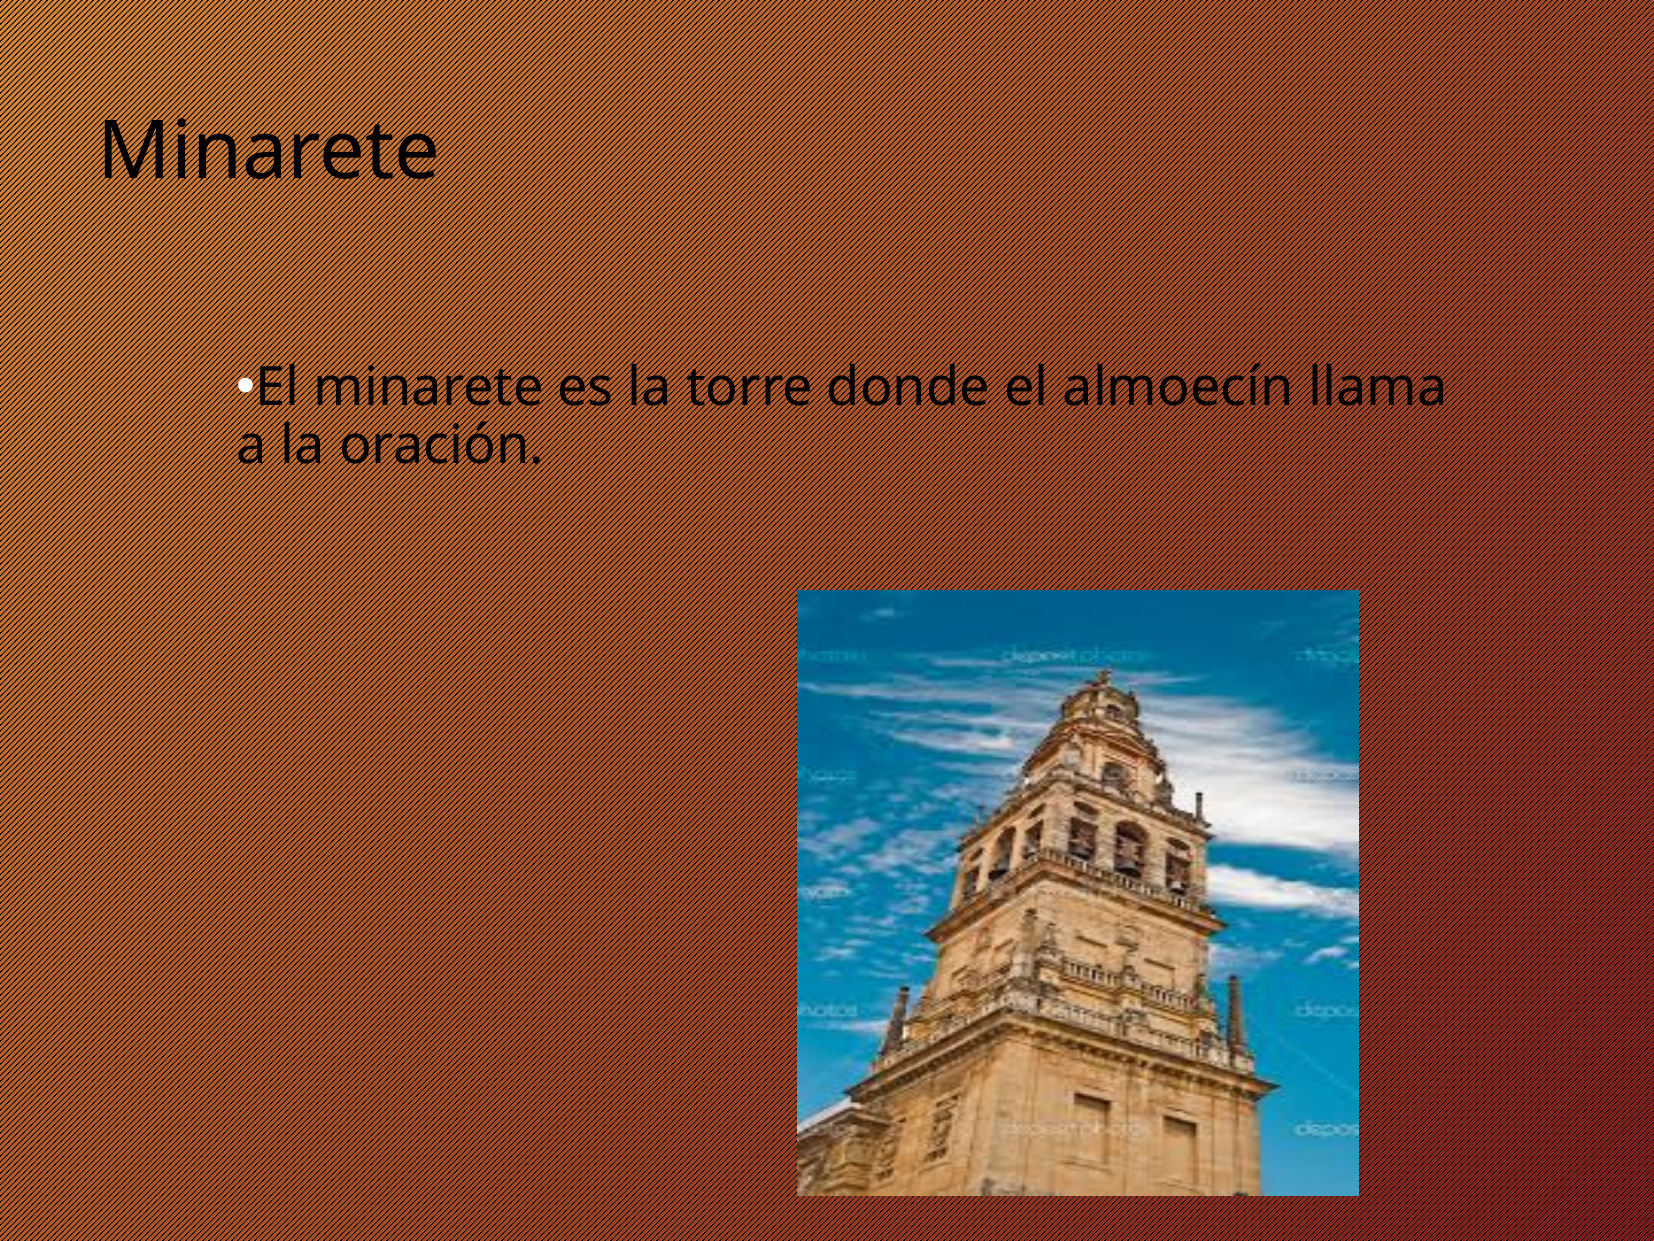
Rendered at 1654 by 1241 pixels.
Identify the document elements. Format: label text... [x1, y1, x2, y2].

picture [0, 0, 1654, 1241]
text_box El minarete es la torre donde el almoecín llama a la oración. [236, 297, 1489, 1102]
text_box Minarete [82, 56, 1571, 249]
